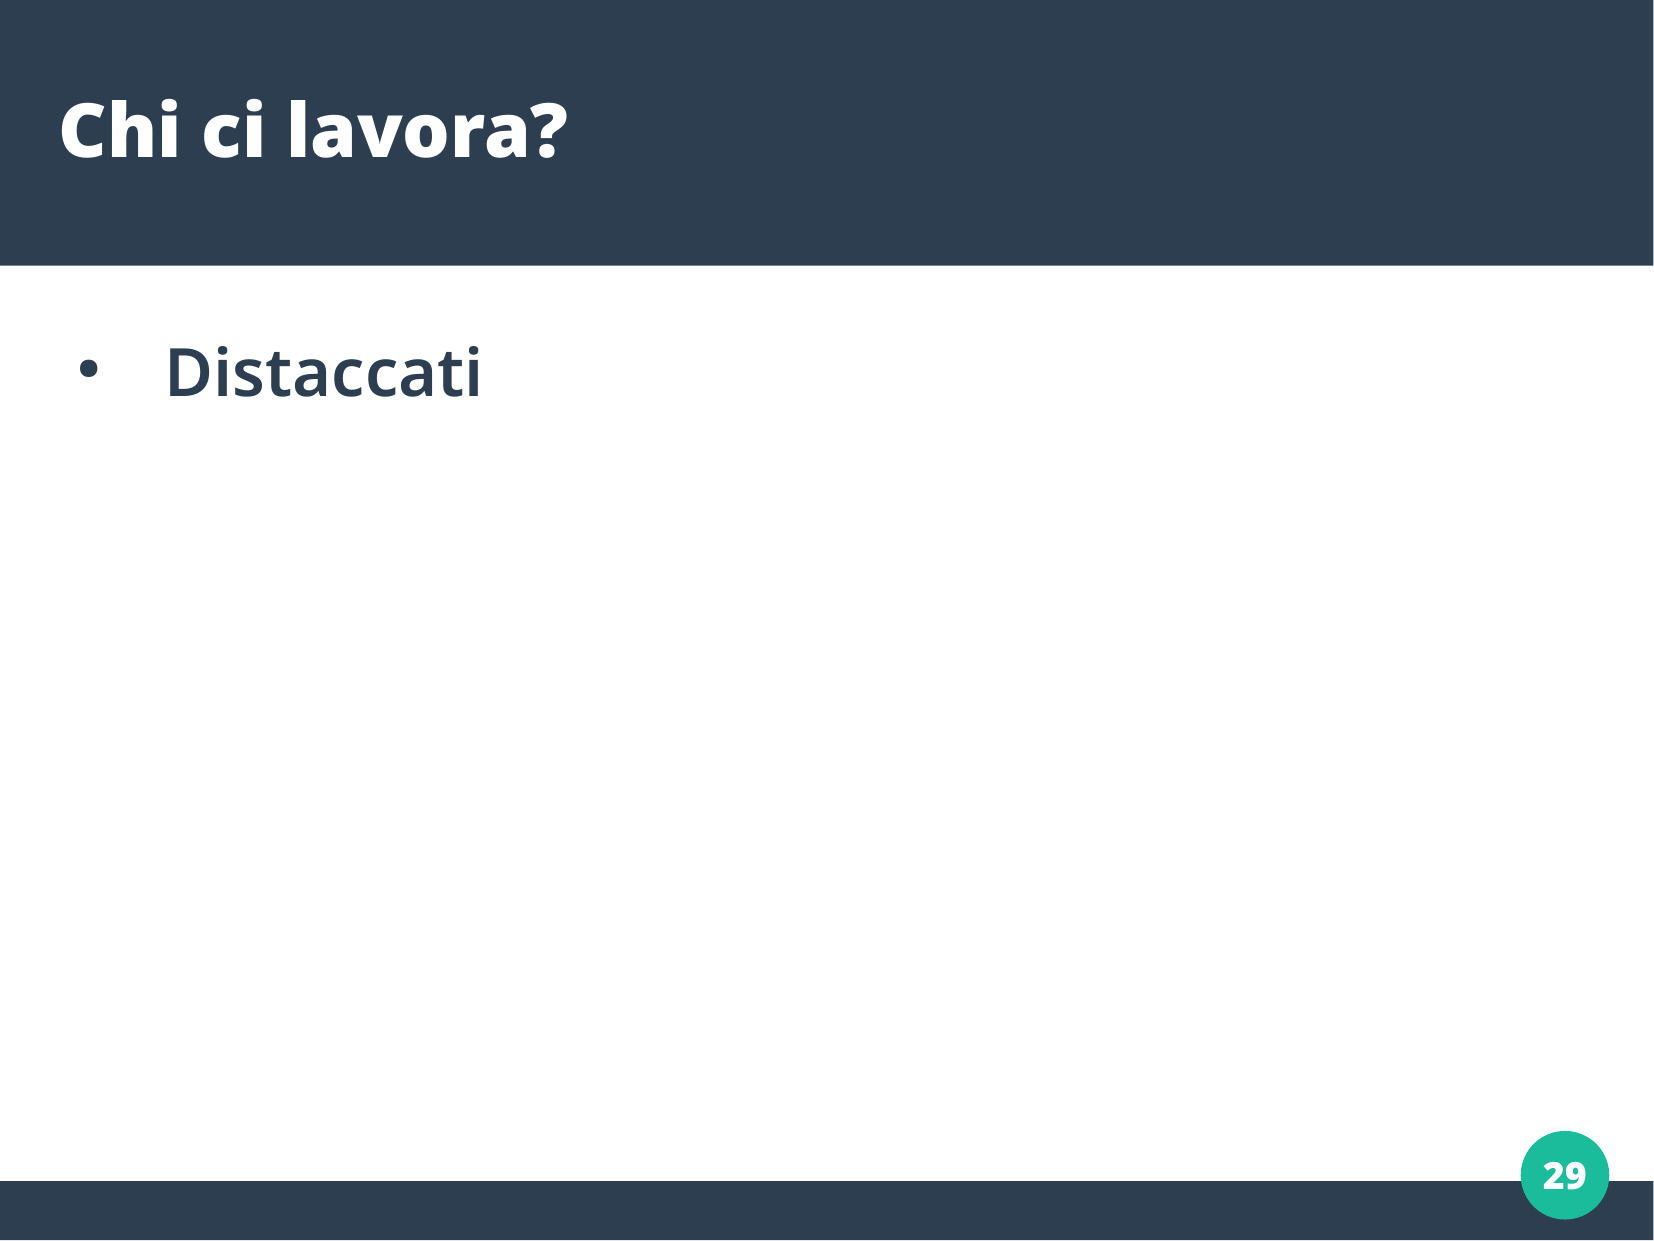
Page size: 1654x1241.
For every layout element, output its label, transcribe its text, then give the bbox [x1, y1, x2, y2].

list Distaccati [59, 324, 1571, 1152]
title Chi ci lavora? [59, 49, 1595, 207]
